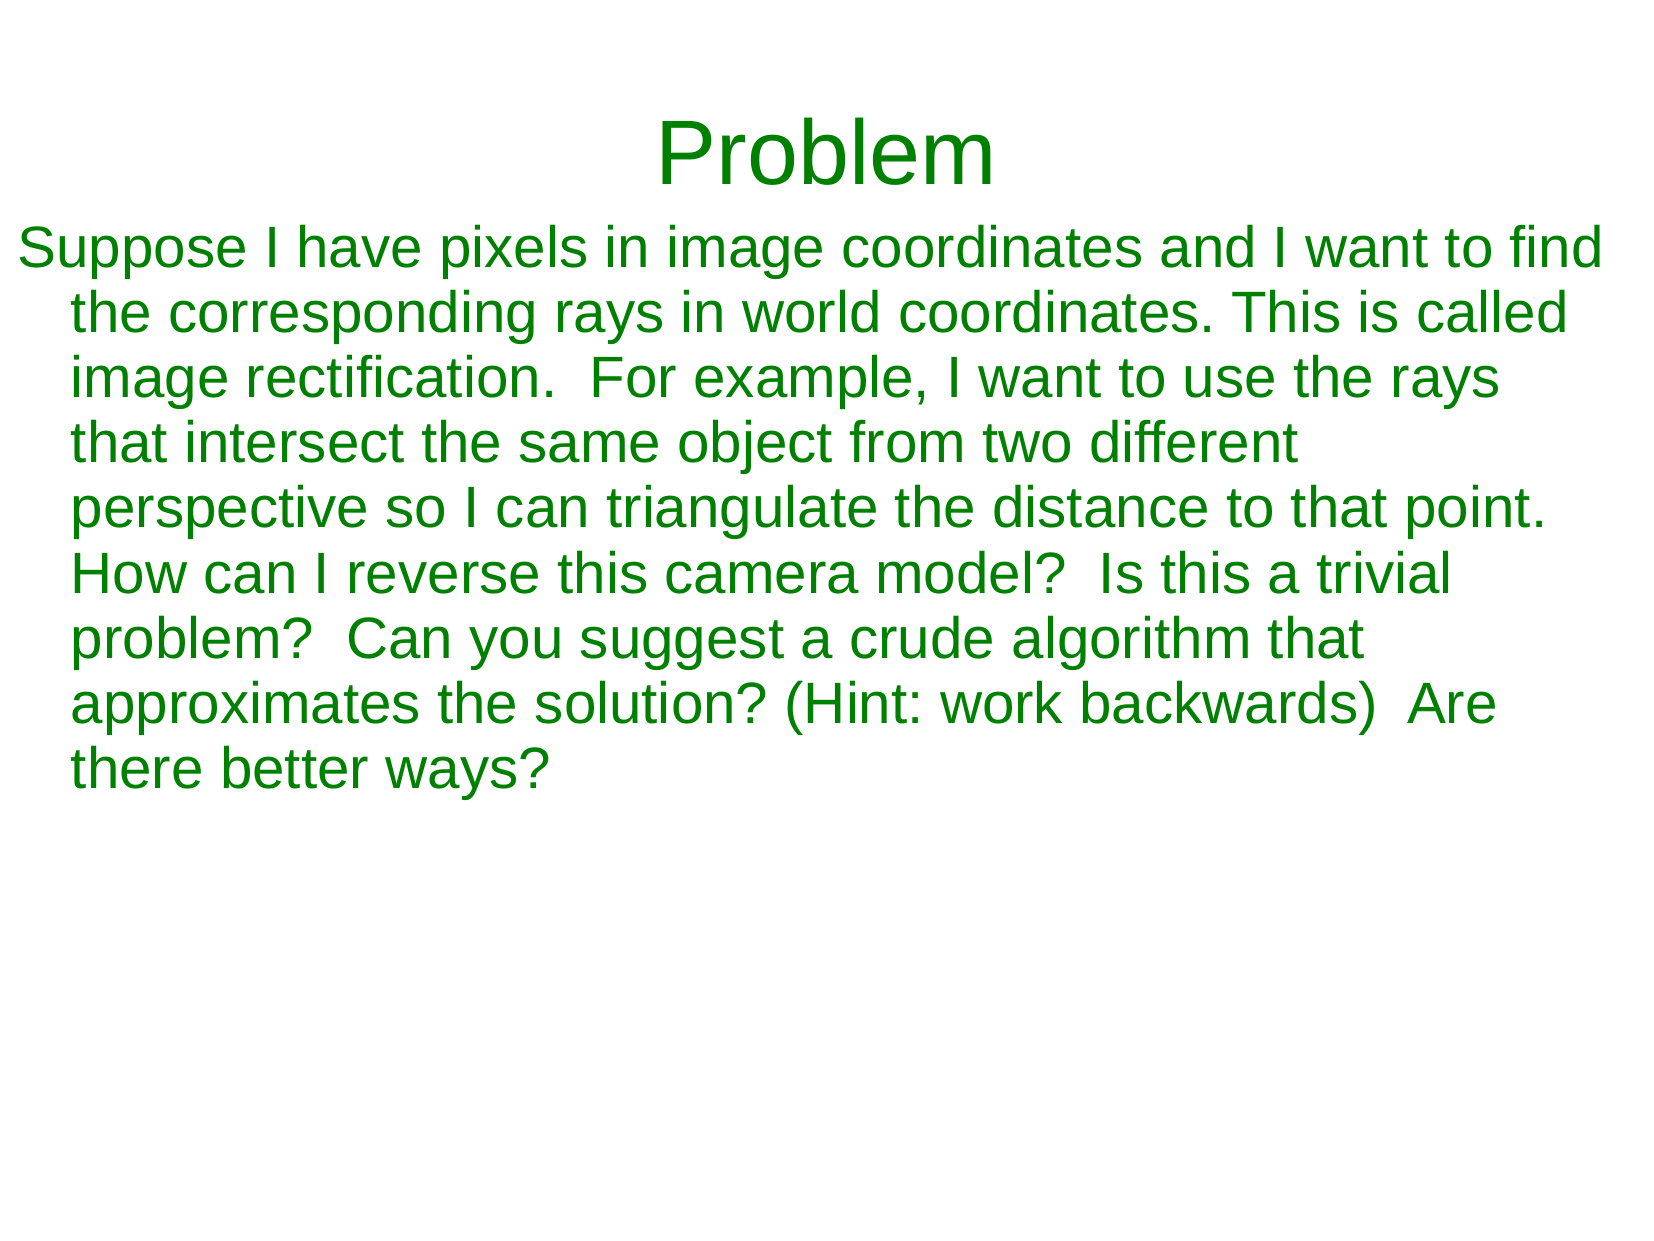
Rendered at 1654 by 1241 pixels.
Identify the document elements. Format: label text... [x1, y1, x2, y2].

list Suppose I have pixels in image coordinates and I want to find the corresponding rays in world coordinates. This is called image rectification. For example, I want to use the rays that intersect the same object from two different perspective so I can triangulate the distance to that point. How can I reverse this camera model? Is this a trivial problem? Can you suggest a crude algorithm that approximates the solution? (Hint: work backwards) Are there better ways? [0, 215, 1613, 1126]
title Problem [82, 56, 1571, 215]
